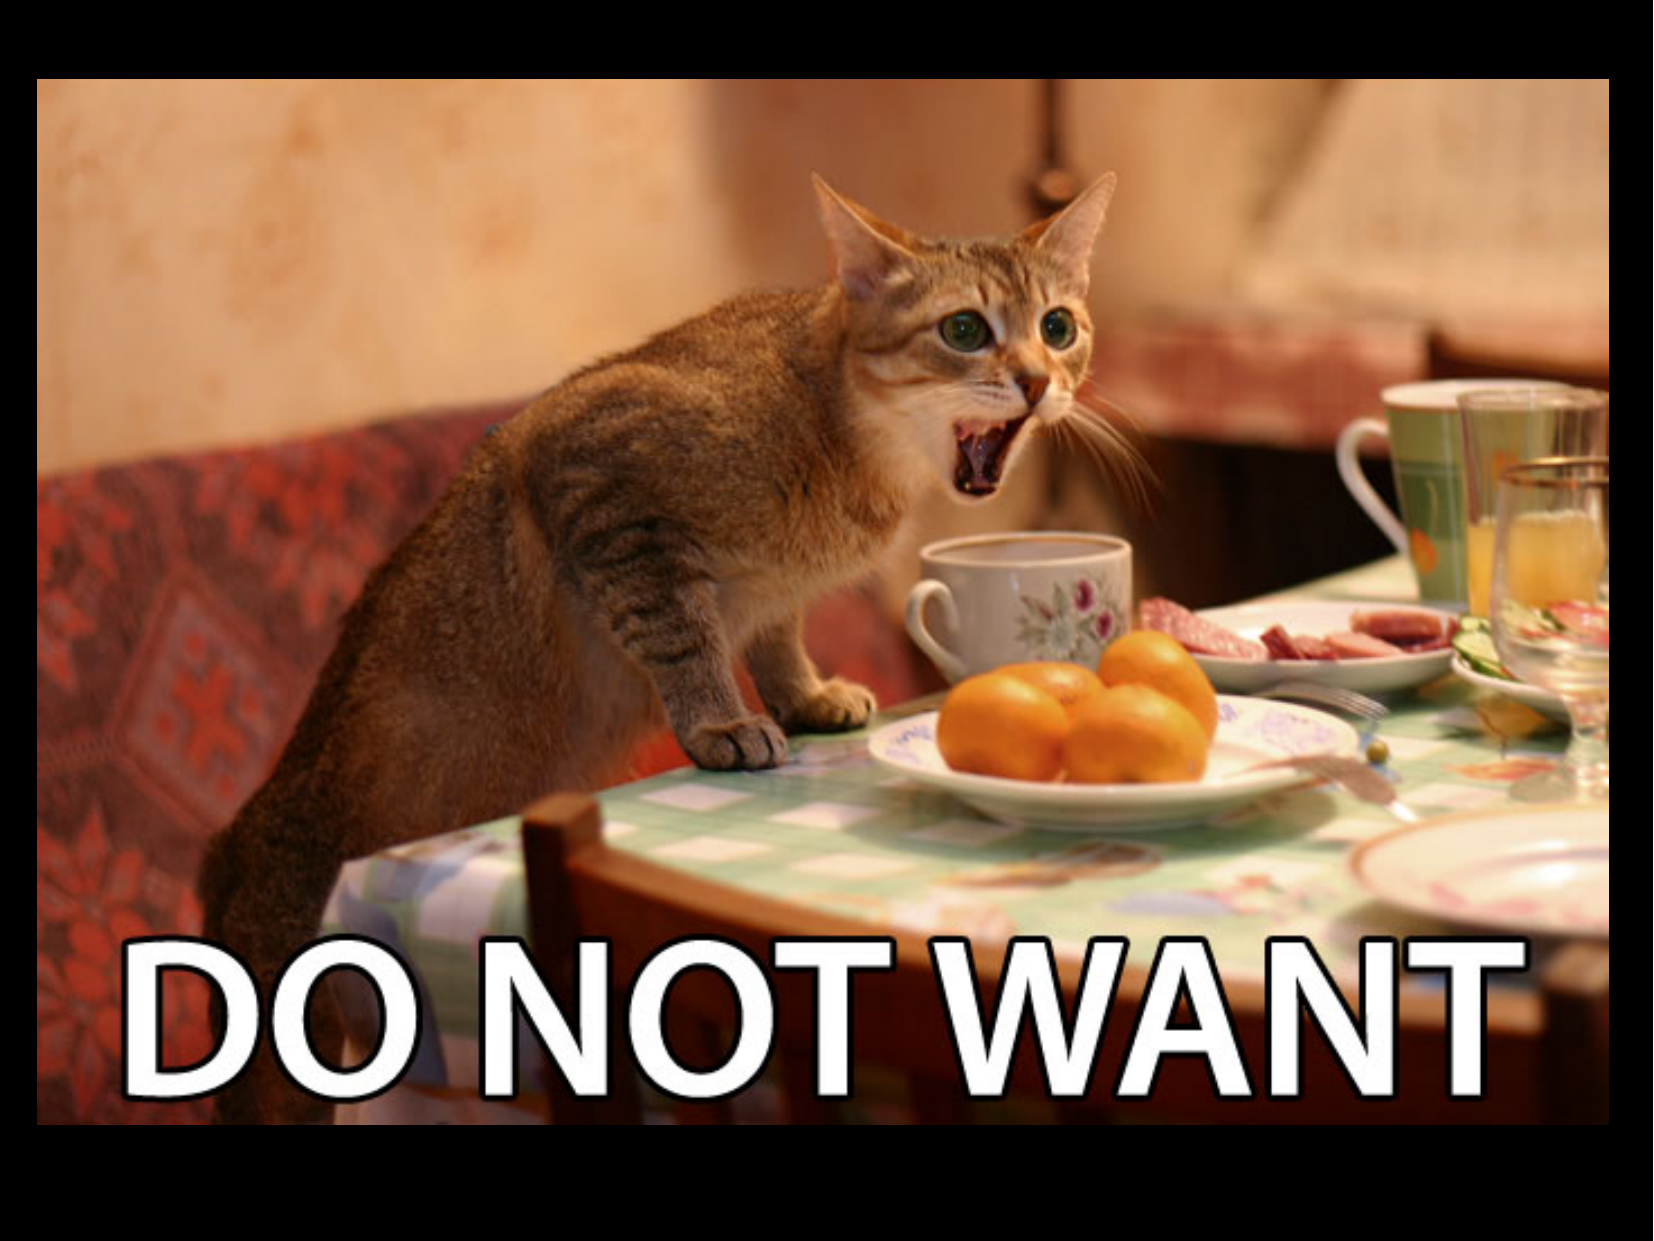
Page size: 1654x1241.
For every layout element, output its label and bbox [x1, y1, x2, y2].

picture [37, 79, 1609, 1126]
